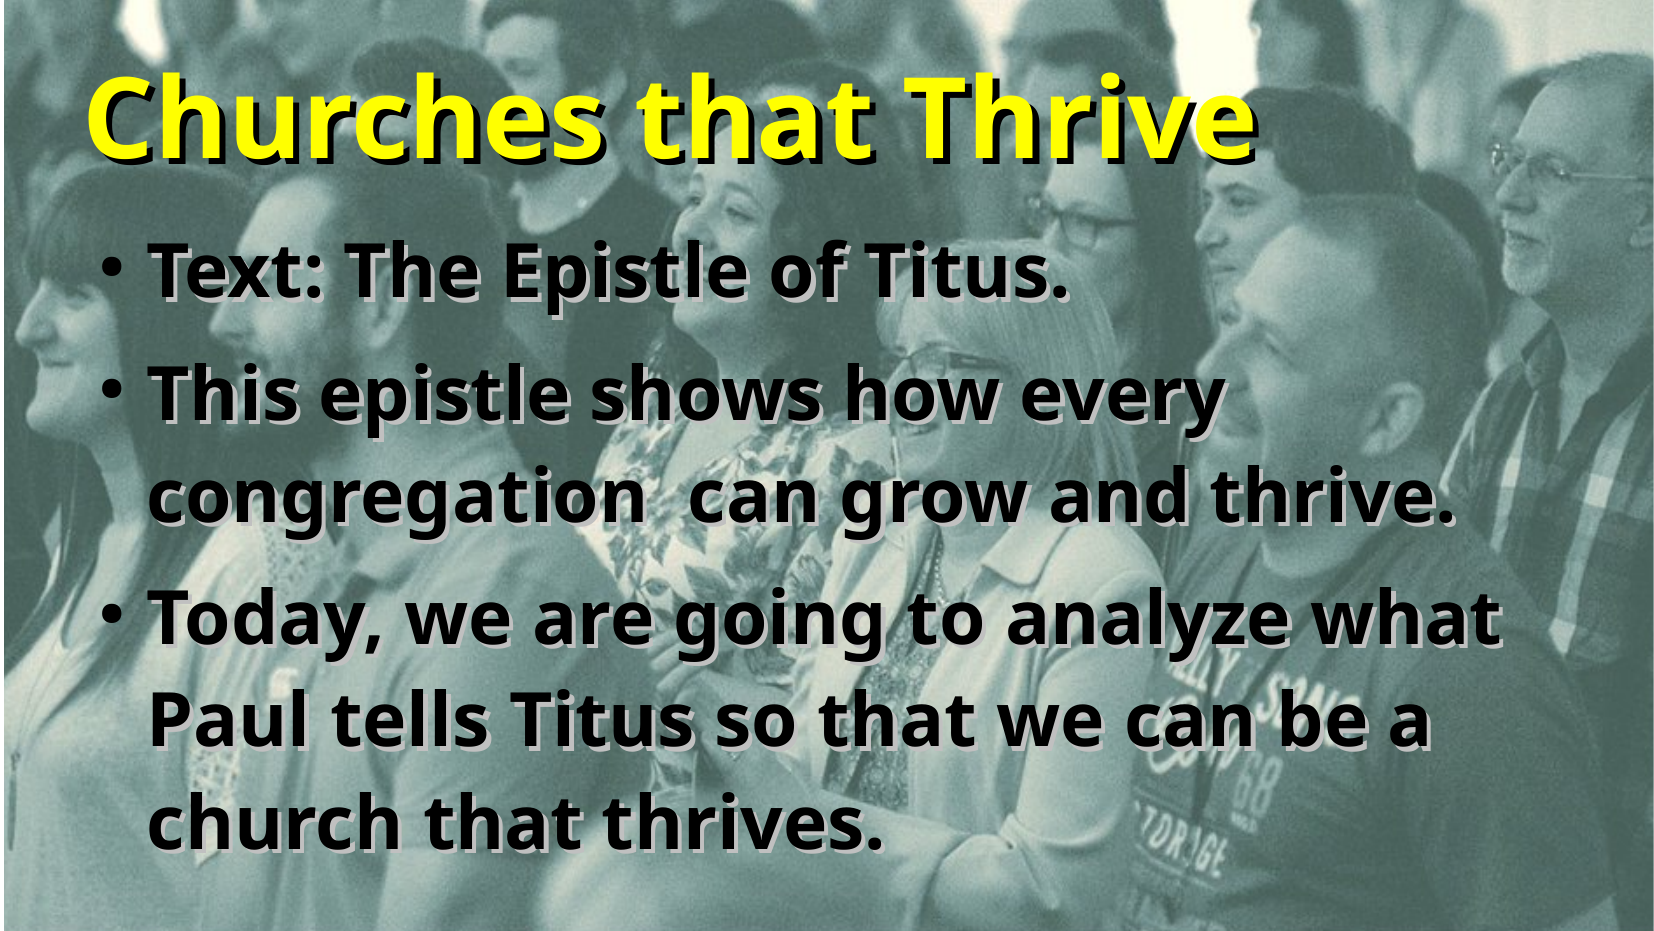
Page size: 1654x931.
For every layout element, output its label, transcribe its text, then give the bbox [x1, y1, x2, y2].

picture [4, 0, 1654, 931]
title Churches that Thrive [82, 37, 1571, 193]
list Text: The Epistle of Titus. This epistle shows how every congregation can grow and thrive. Today, we are going to analyze what Paul tells Titus so that we can be a church that thrives. [82, 217, 1571, 886]
